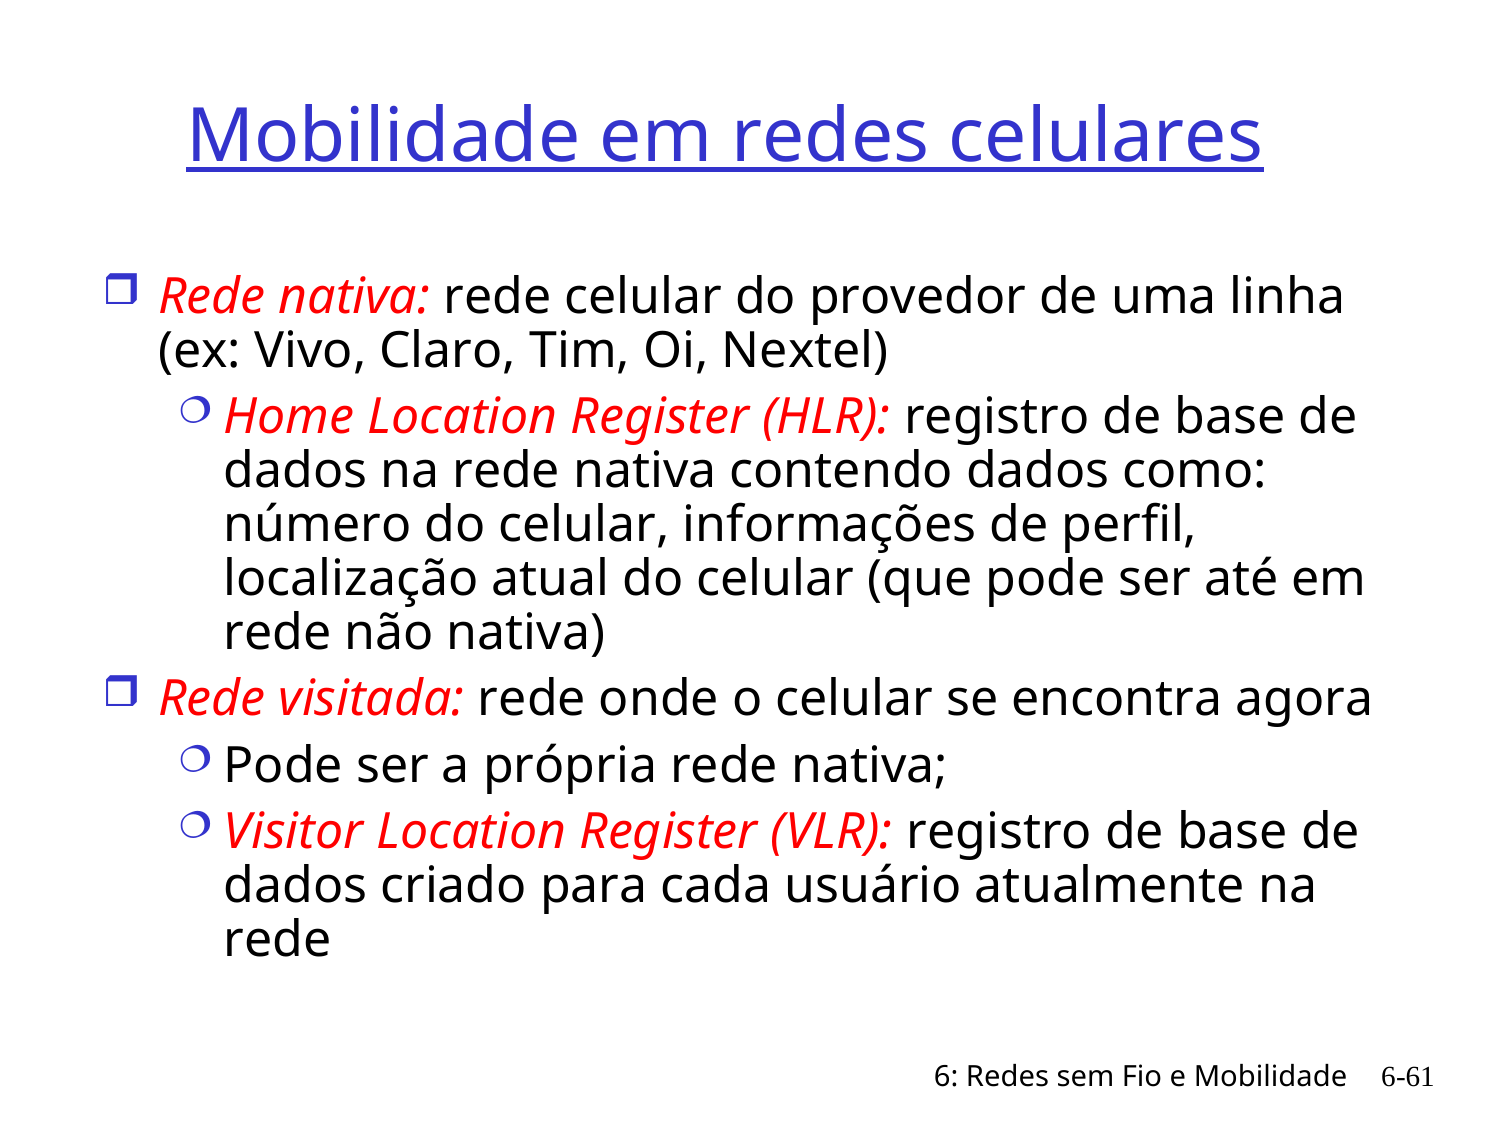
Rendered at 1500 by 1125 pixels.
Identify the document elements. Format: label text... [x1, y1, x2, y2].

text_box Rede nativa: rede celular do provedor de uma linha (ex: Vivo, Claro, Tim, Oi, Nextel) Home Location Register (HLR): registro de base de dados na rede nativa contendo dados como: número do celular, informações de perfil, localização atual do celular (que pode ser até em rede não nativa) Rede visitada: rede onde o celular se encontra agora Pode ser a própria rede nativa; Visitor Location Register (VLR): registro de base de dados criado para cada usuário atualmente na rede [87, 262, 1403, 1026]
text_box 6: Redes sem Fio e Mobilidade [728, 1050, 1339, 1125]
text_box Mobilidade em redes celulares [87, 37, 1363, 225]
text_box 6-<number> [1339, 1050, 1451, 1125]
